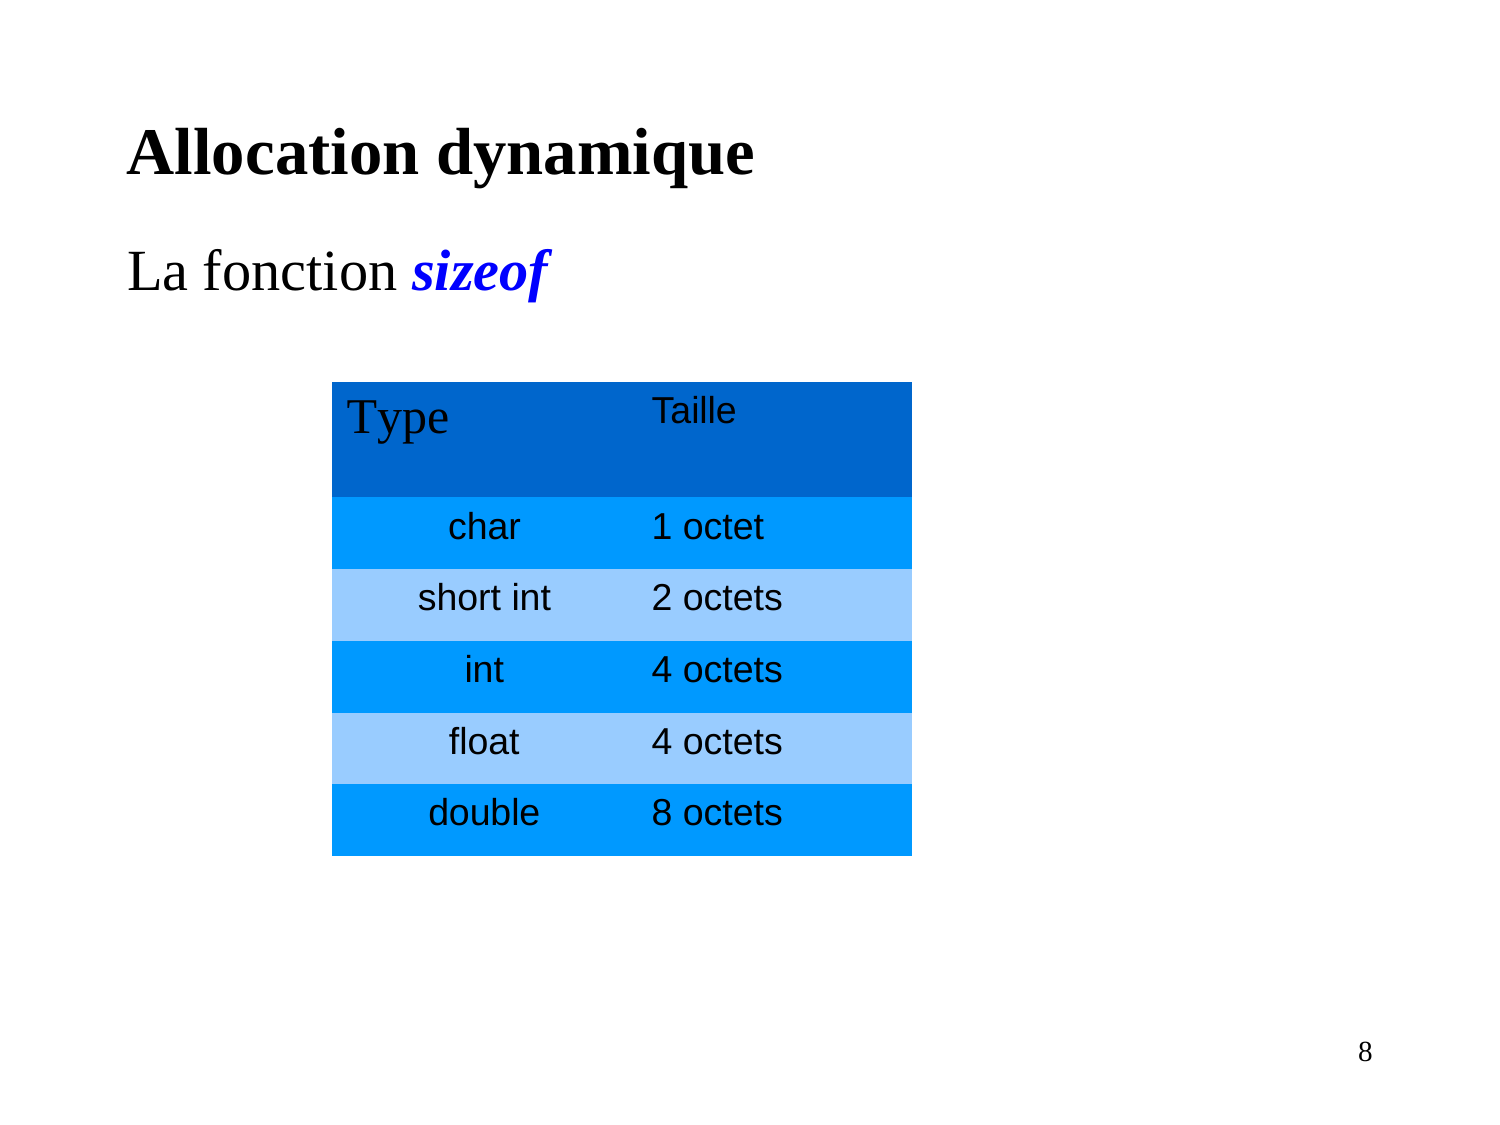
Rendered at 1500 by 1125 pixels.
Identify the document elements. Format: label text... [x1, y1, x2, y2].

text_box La fonction sizeof [112, 224, 601, 310]
table_cell 8 octets [637, 784, 912, 856]
table_cell int [332, 641, 637, 713]
table_cell 4 octets [637, 641, 912, 713]
table_cell 4 octets [637, 713, 912, 784]
table_cell double [332, 784, 637, 856]
table_cell float [332, 713, 637, 784]
text_box Allocation dynamique [112, 99, 771, 196]
table_header Taille [637, 382, 912, 497]
table_cell short int [332, 569, 637, 641]
table_cell char [332, 497, 637, 569]
table_header Type [332, 382, 637, 497]
table_cell 1 octet [637, 497, 912, 569]
table_cell 2 octets [637, 569, 912, 641]
